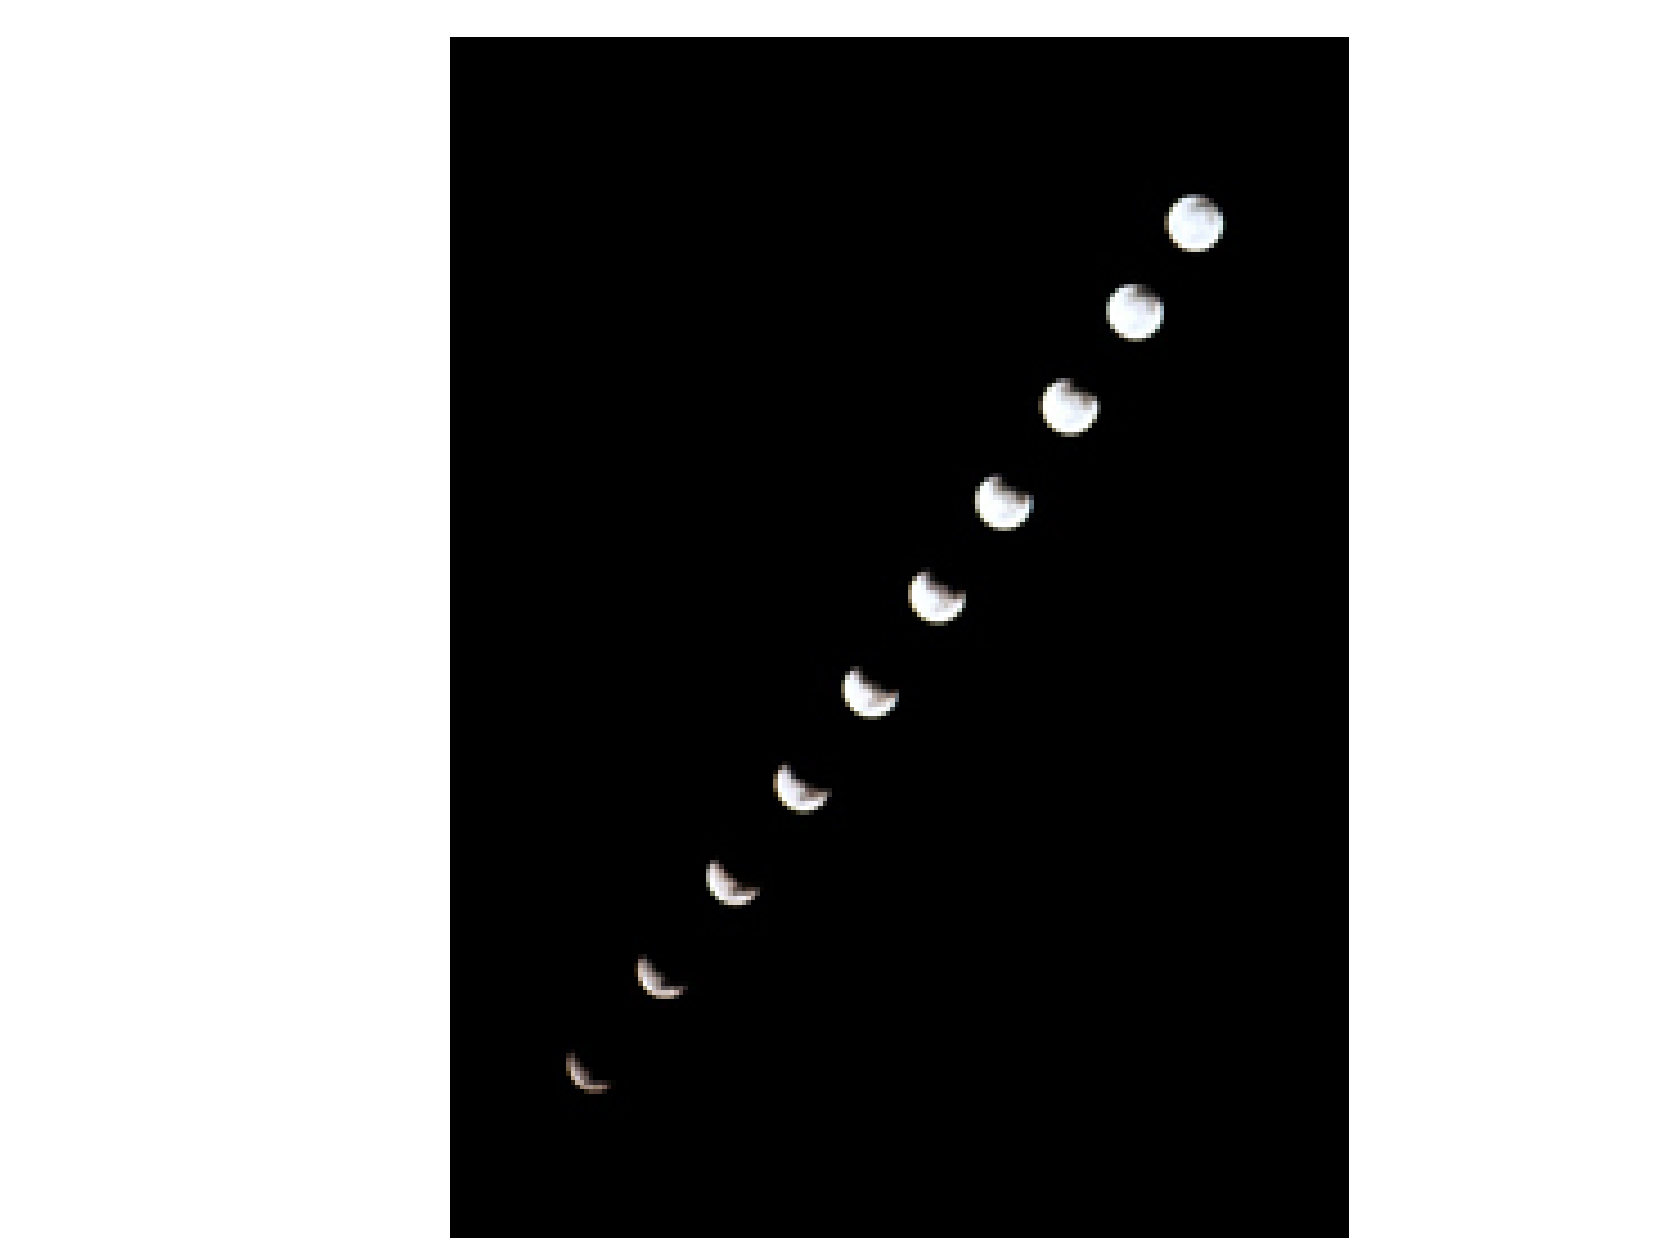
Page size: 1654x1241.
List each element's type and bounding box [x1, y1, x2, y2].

picture [450, 37, 1349, 1238]
